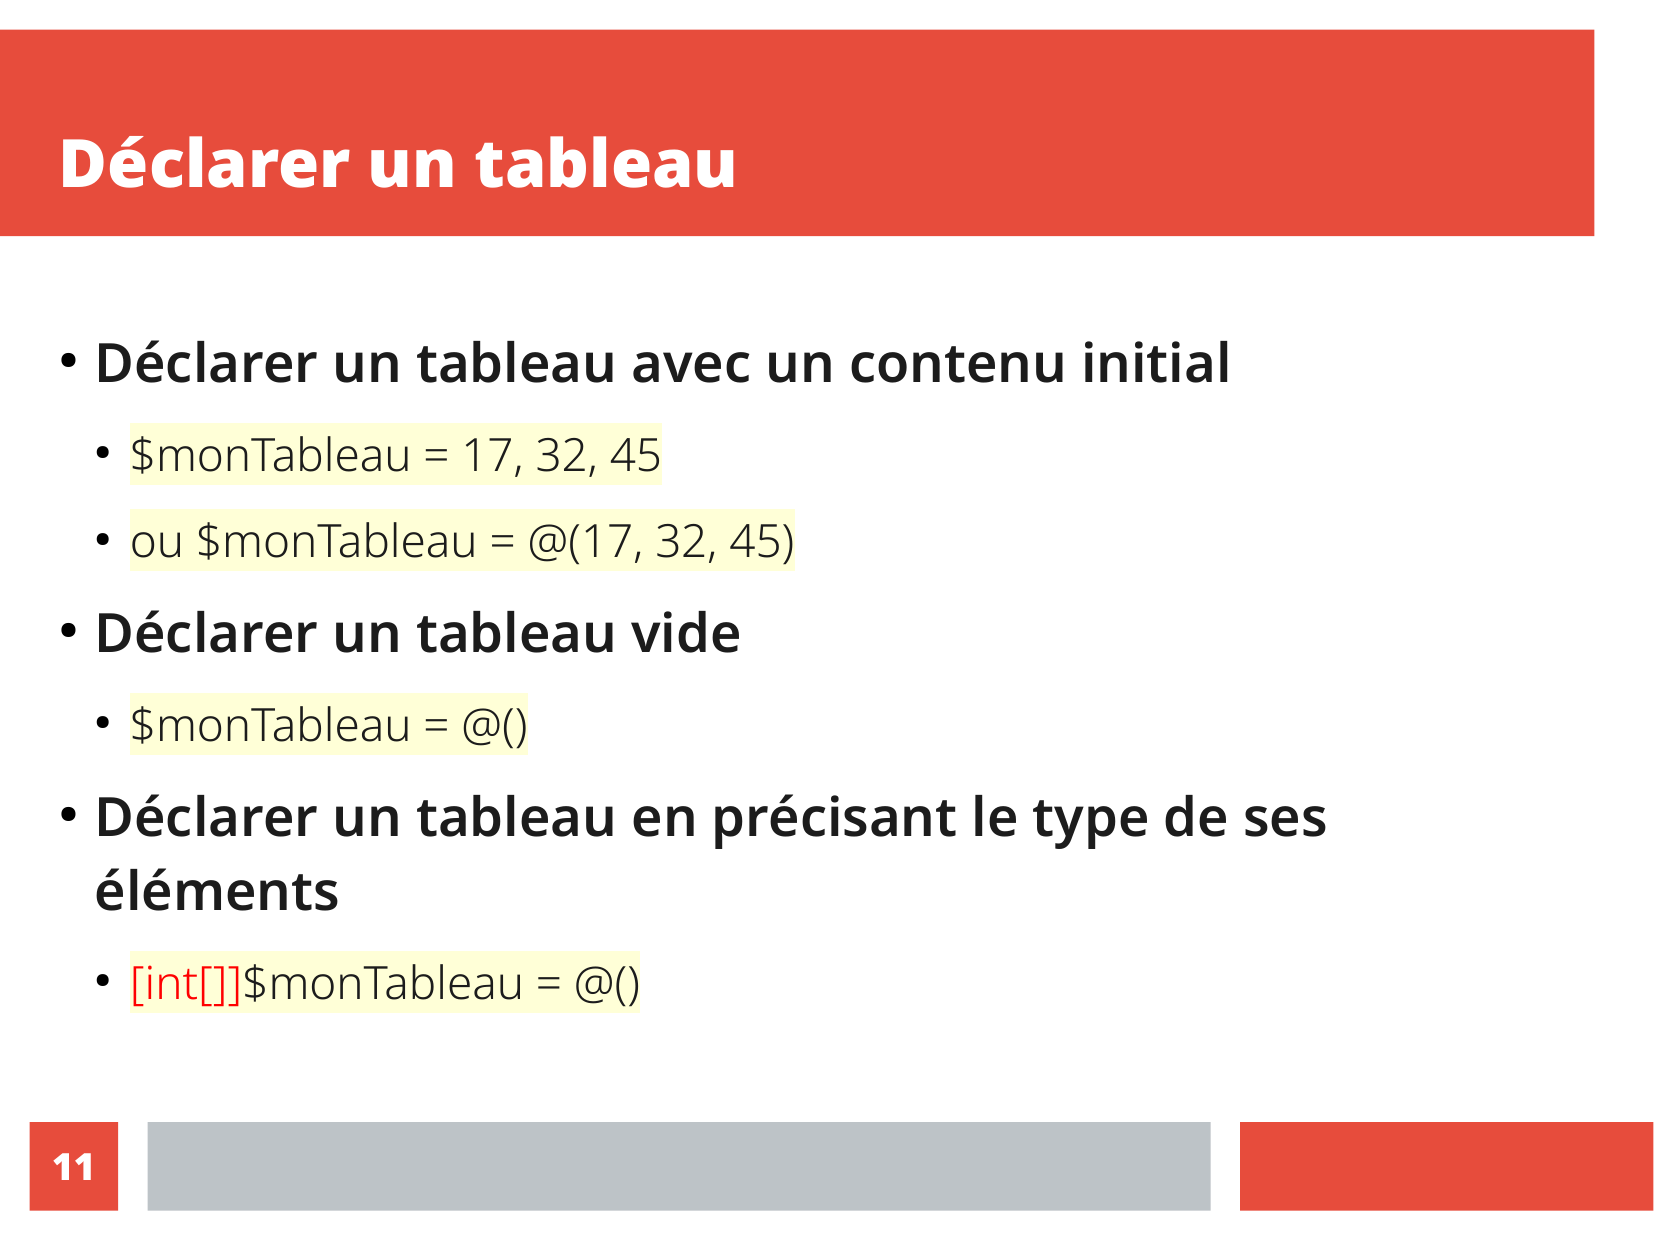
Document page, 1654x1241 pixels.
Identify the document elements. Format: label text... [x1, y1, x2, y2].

list Déclarer un tableau avec un contenu initial $monTableau = 17, 32, 45 ou $monTableau = @(17, 32, 45) Déclarer un tableau vide $monTableau = @() Déclarer un tableau en précisant le type de ses éléments [int[]]$monTableau = @() [59, 324, 1565, 1093]
title Déclarer un tableau [59, 59, 1595, 207]
